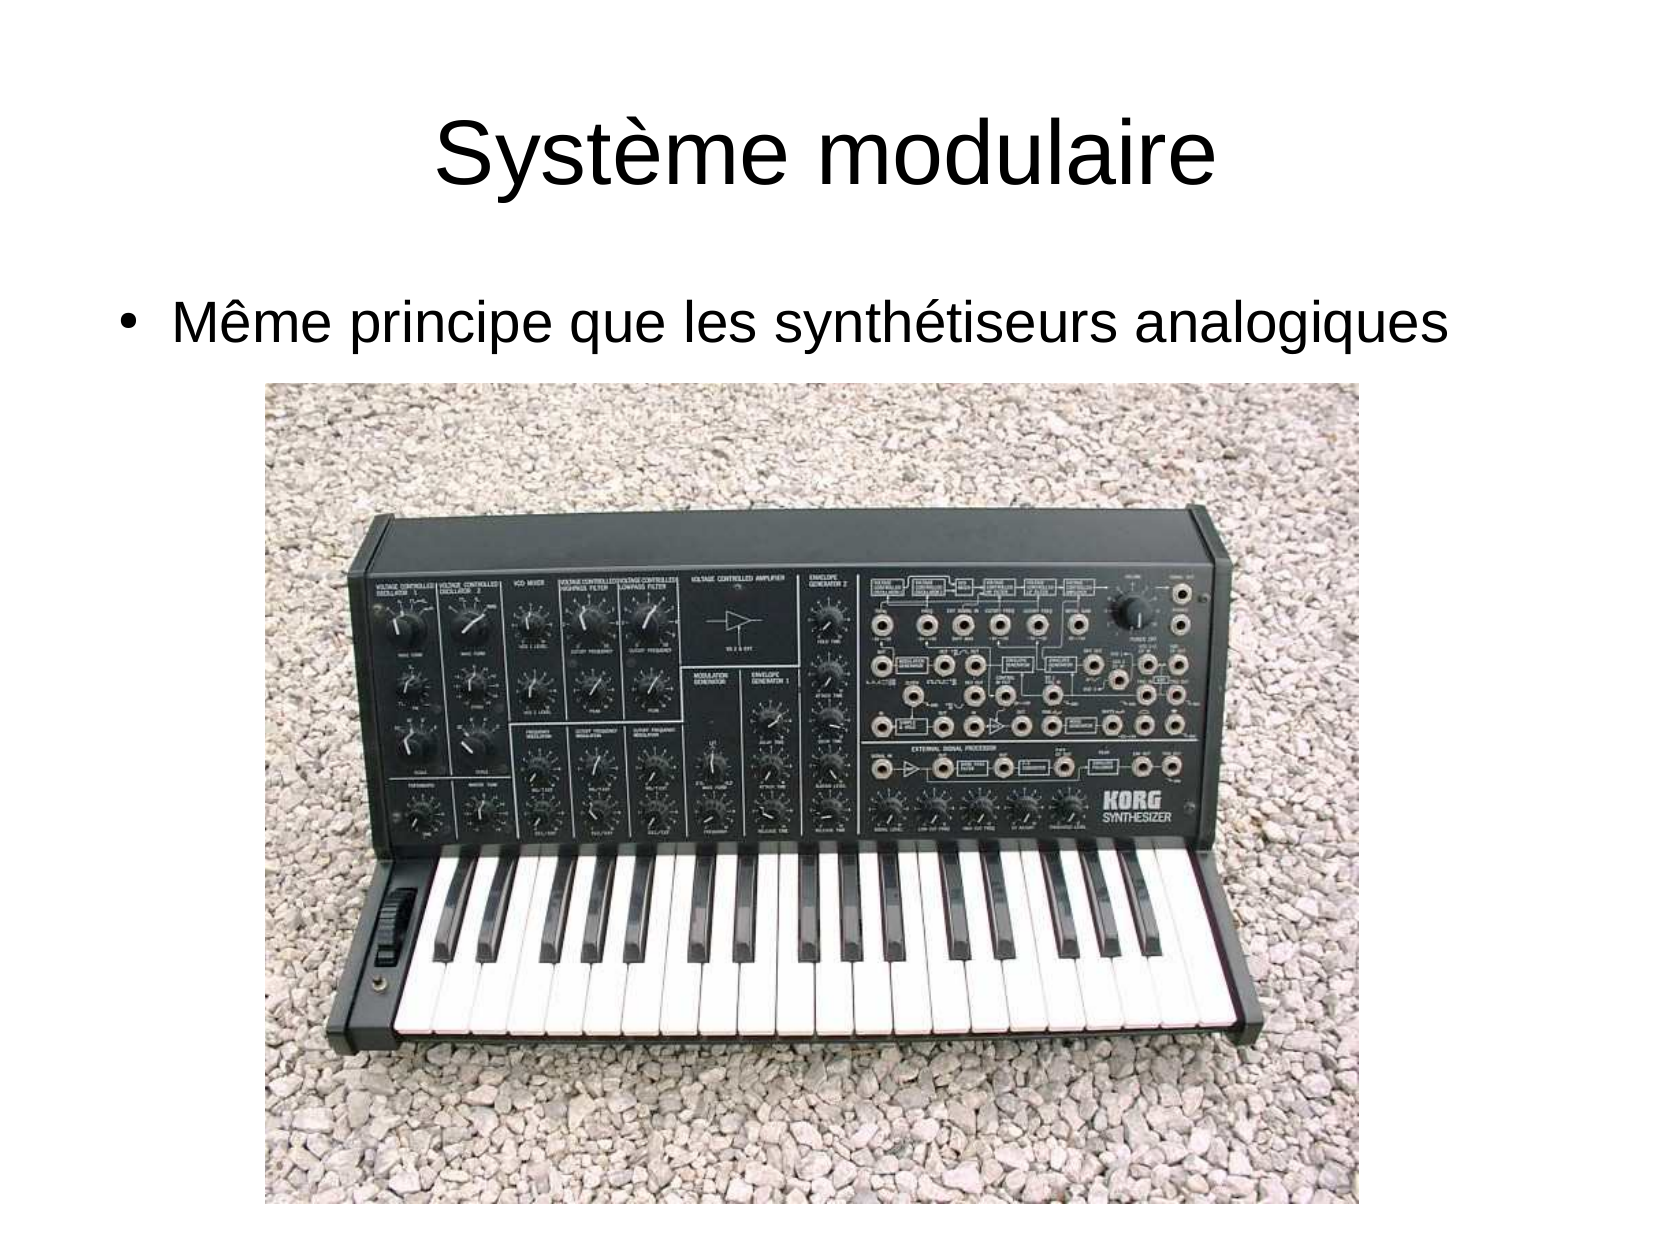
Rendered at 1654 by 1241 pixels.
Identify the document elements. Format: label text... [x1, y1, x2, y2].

picture [265, 383, 1359, 1204]
title Système modulaire [82, 49, 1571, 257]
list Même principe que les synthétiseurs analogiques [82, 290, 1571, 1109]
